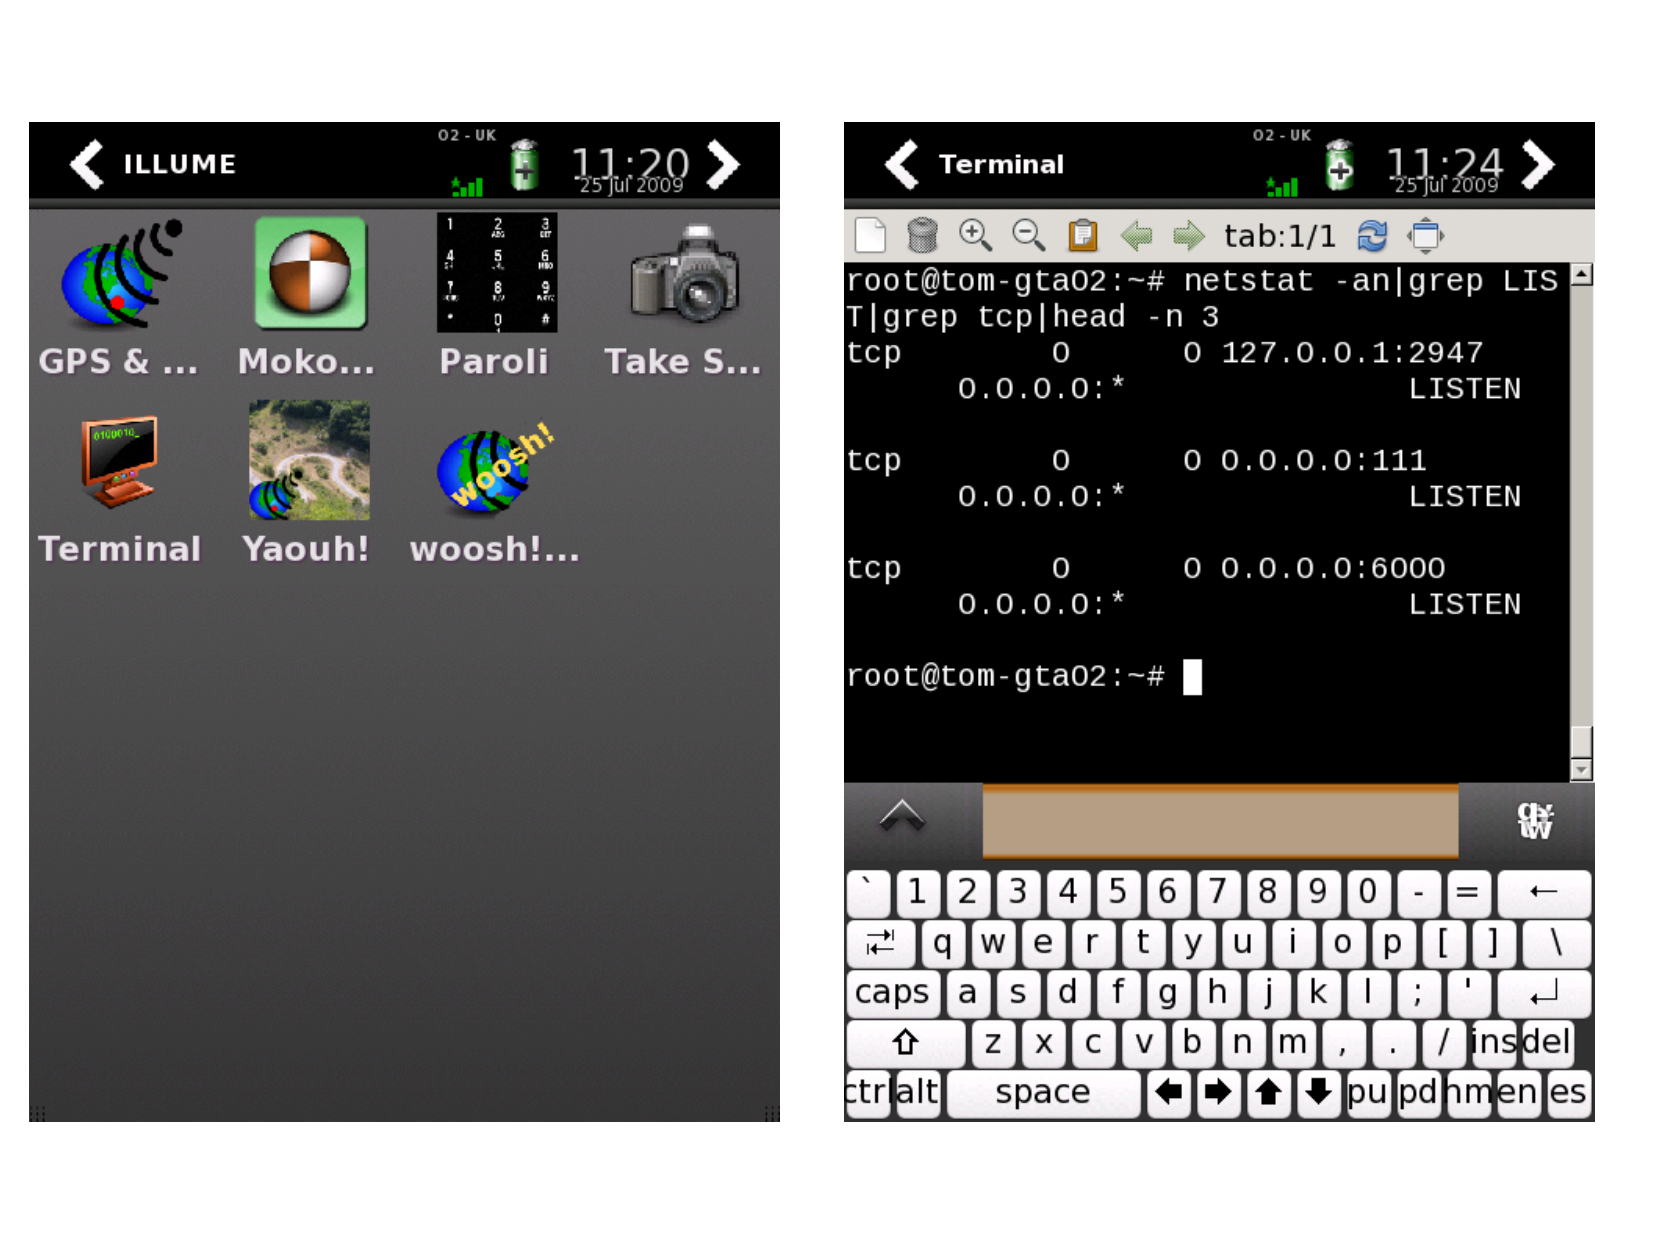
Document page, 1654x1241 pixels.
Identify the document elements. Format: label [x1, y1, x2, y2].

picture [29, 122, 780, 1123]
picture [844, 122, 1595, 1123]
